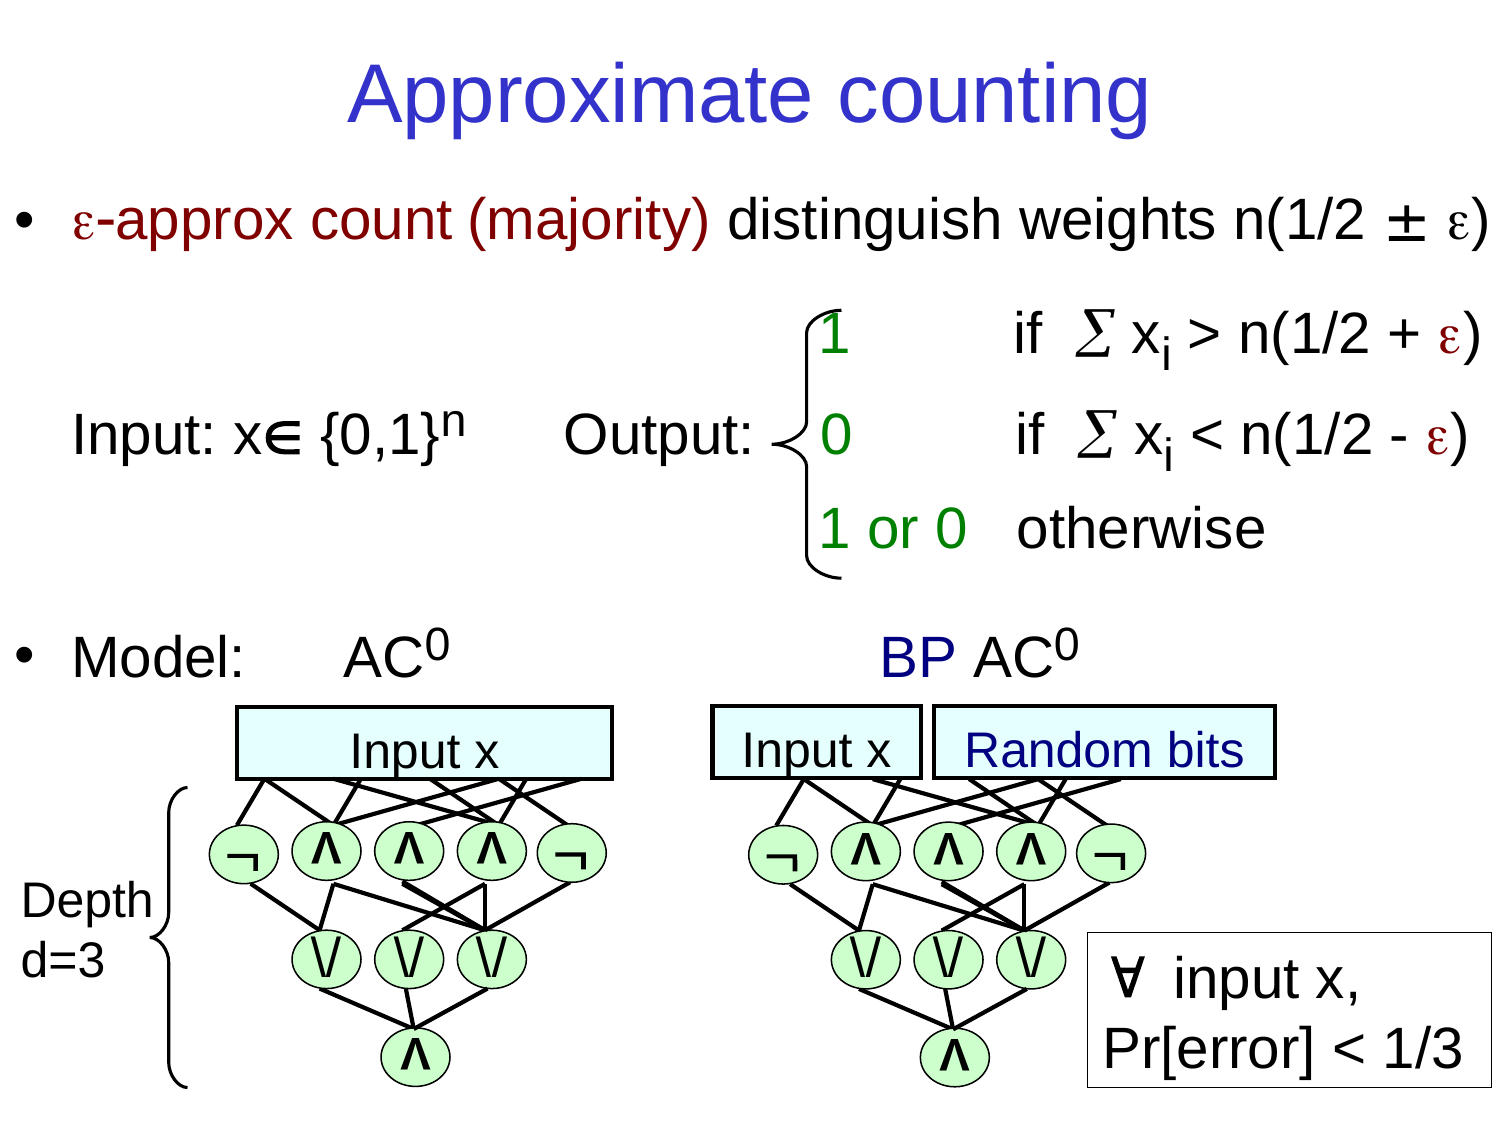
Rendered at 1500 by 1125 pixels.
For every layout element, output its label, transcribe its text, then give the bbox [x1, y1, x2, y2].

text_box  [1076, 824, 1146, 883]
text_box V [920, 1028, 990, 1087]
text_box /\ [996, 930, 1066, 989]
text_box V [831, 822, 901, 881]
text_box /\ [292, 930, 362, 989]
text_box V [381, 1028, 451, 1087]
text_box Random bits [933, 705, 1276, 778]
list -approx count (majority) distinguish weights n(1/2  ) 1 if  xi > n(1/2 + ) Input: x {0,1}n Output: 0 if  xi < n(1/2 - ) 1 or 0 otherwise Model: AC0 BP AC0 [0, 99, 1500, 1125]
text_box  [537, 823, 607, 883]
text_box /\ [374, 930, 444, 989]
text_box V [996, 822, 1066, 881]
text_box V [374, 821, 444, 881]
text_box V [457, 821, 527, 881]
title Approximate counting [112, 0, 1388, 188]
text_box Input x [236, 706, 612, 779]
text_box Depth d=3 [5, 860, 169, 996]
text_box  [209, 825, 279, 884]
text_box V [292, 821, 362, 881]
text_box /\ [914, 930, 984, 989]
text_box V [914, 822, 984, 881]
text_box /\ [457, 930, 527, 989]
text_box  input x, Pr[error] < 1/3 [1087, 932, 1492, 1088]
text_box /\ [831, 930, 901, 989]
text_box Input x [712, 705, 921, 778]
text_box  [748, 825, 818, 885]
